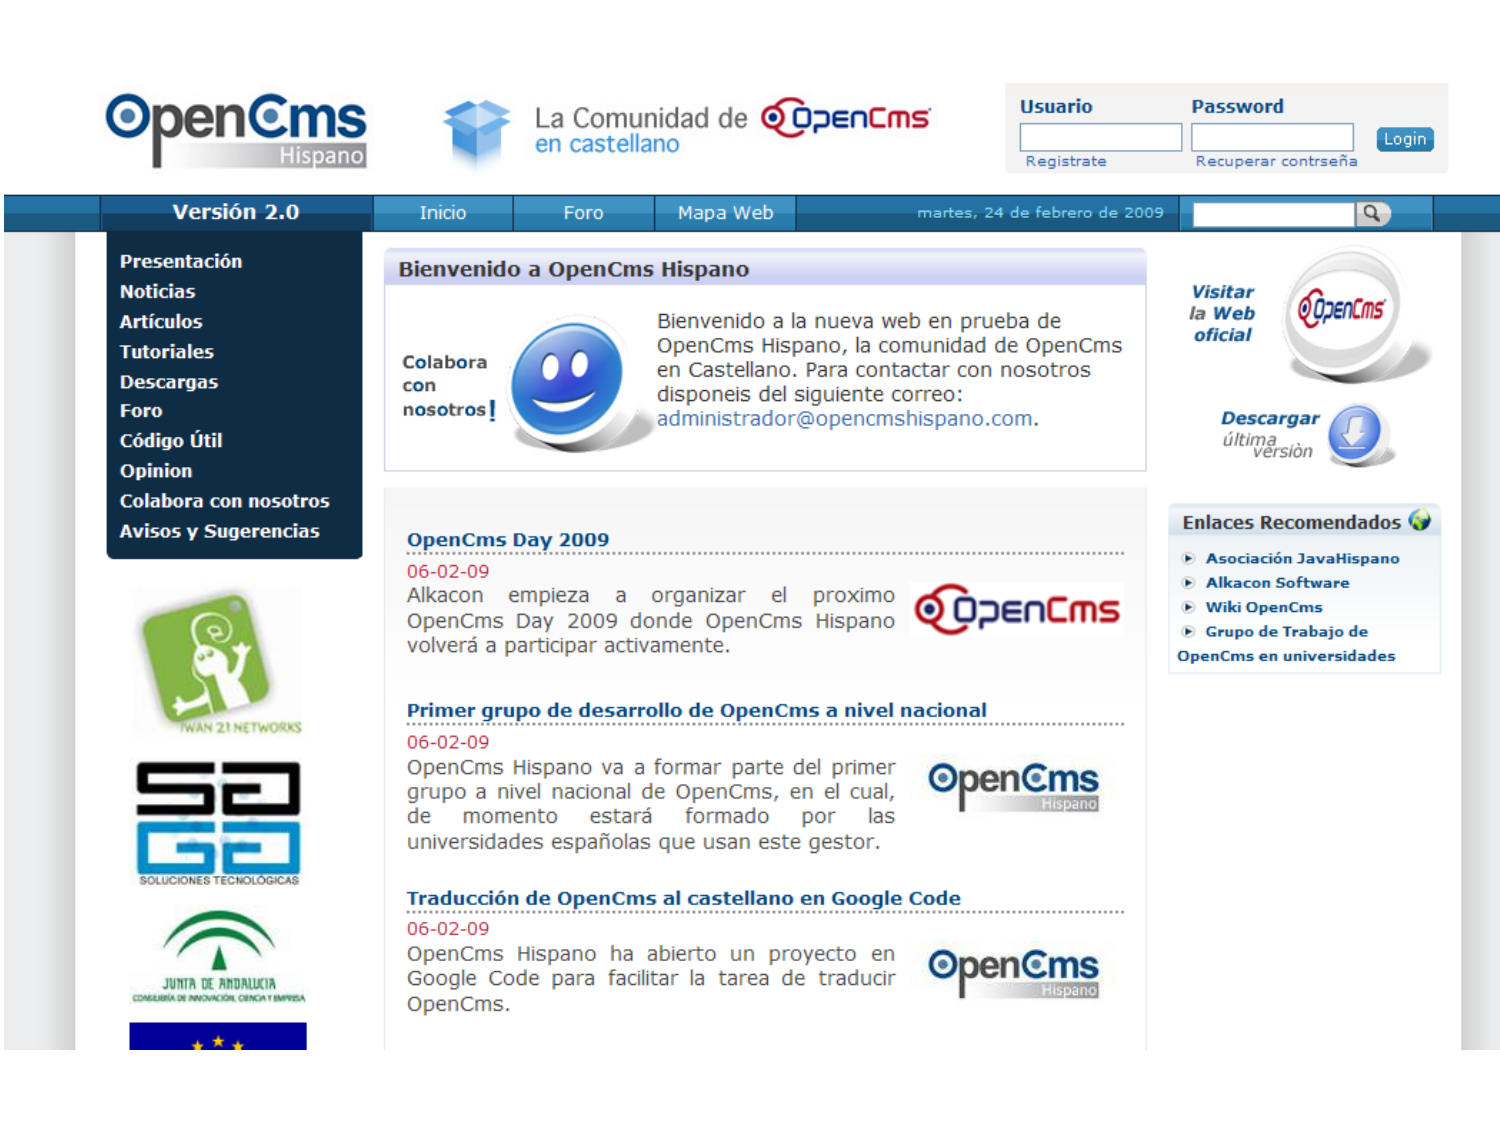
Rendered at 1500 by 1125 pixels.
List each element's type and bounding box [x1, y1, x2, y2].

picture [4, 83, 1500, 1050]
